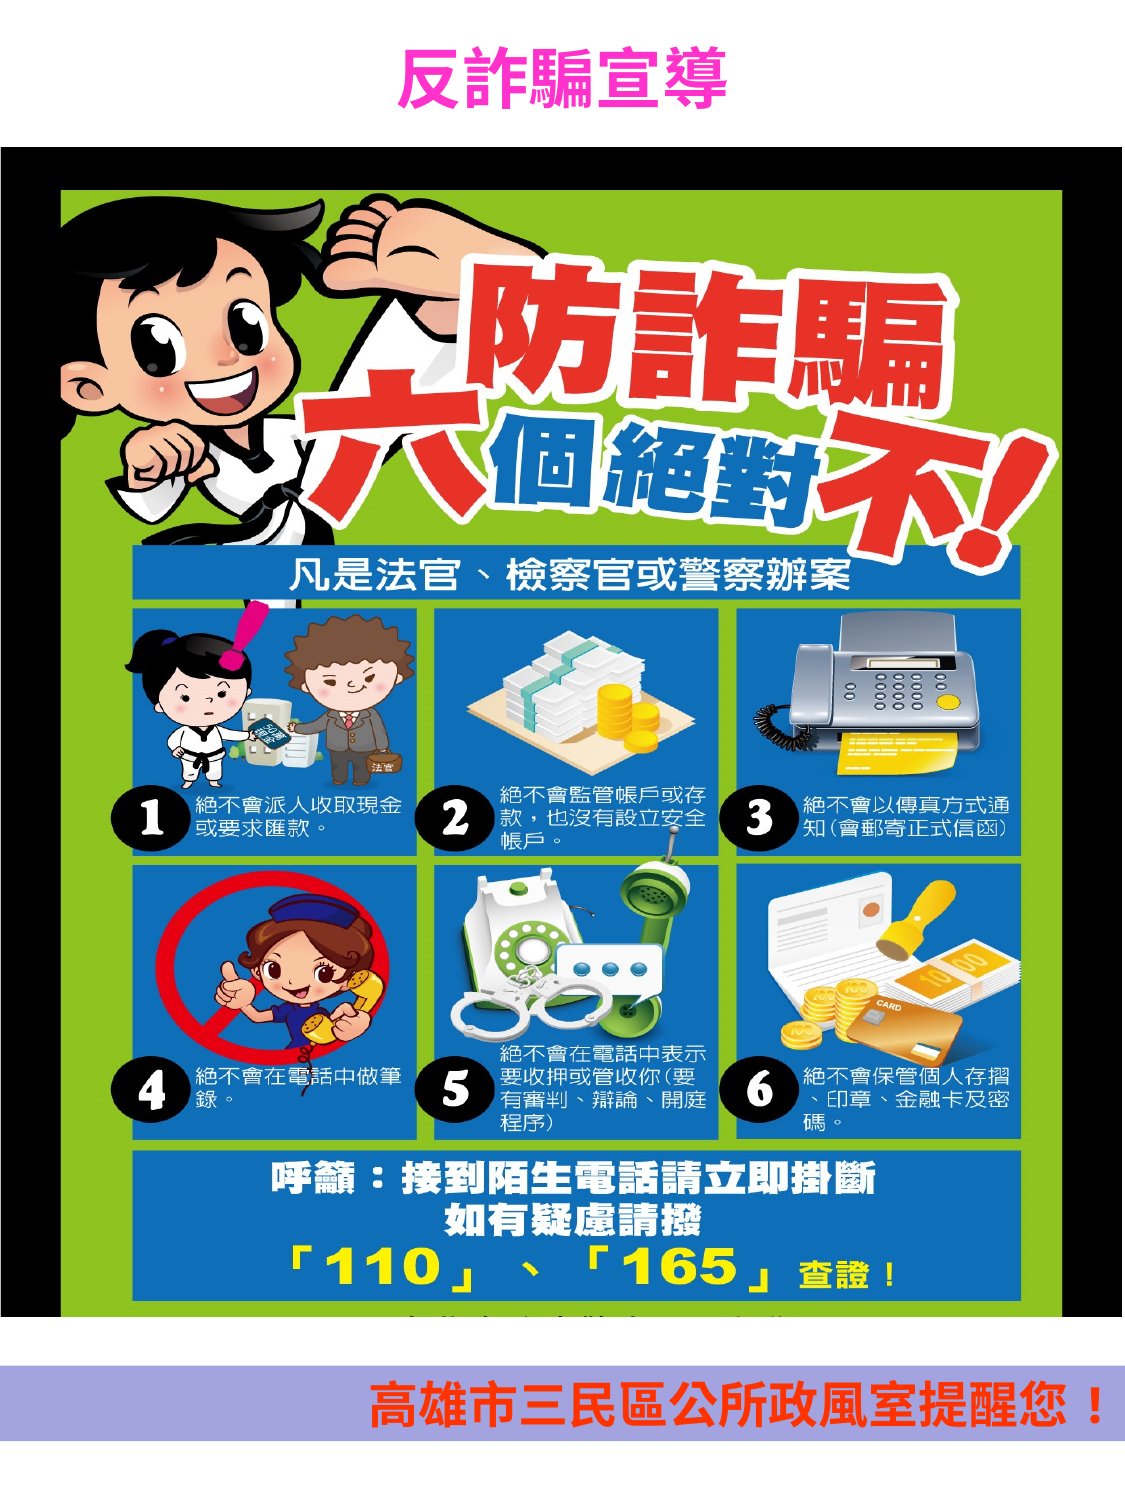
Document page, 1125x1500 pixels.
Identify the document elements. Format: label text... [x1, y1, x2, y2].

text_box 反詐騙宣導 [278, 29, 846, 125]
text_box 高雄市三民區公所政風室提醒您! [0, 1365, 1125, 1442]
picture [0, 147, 1122, 1317]
